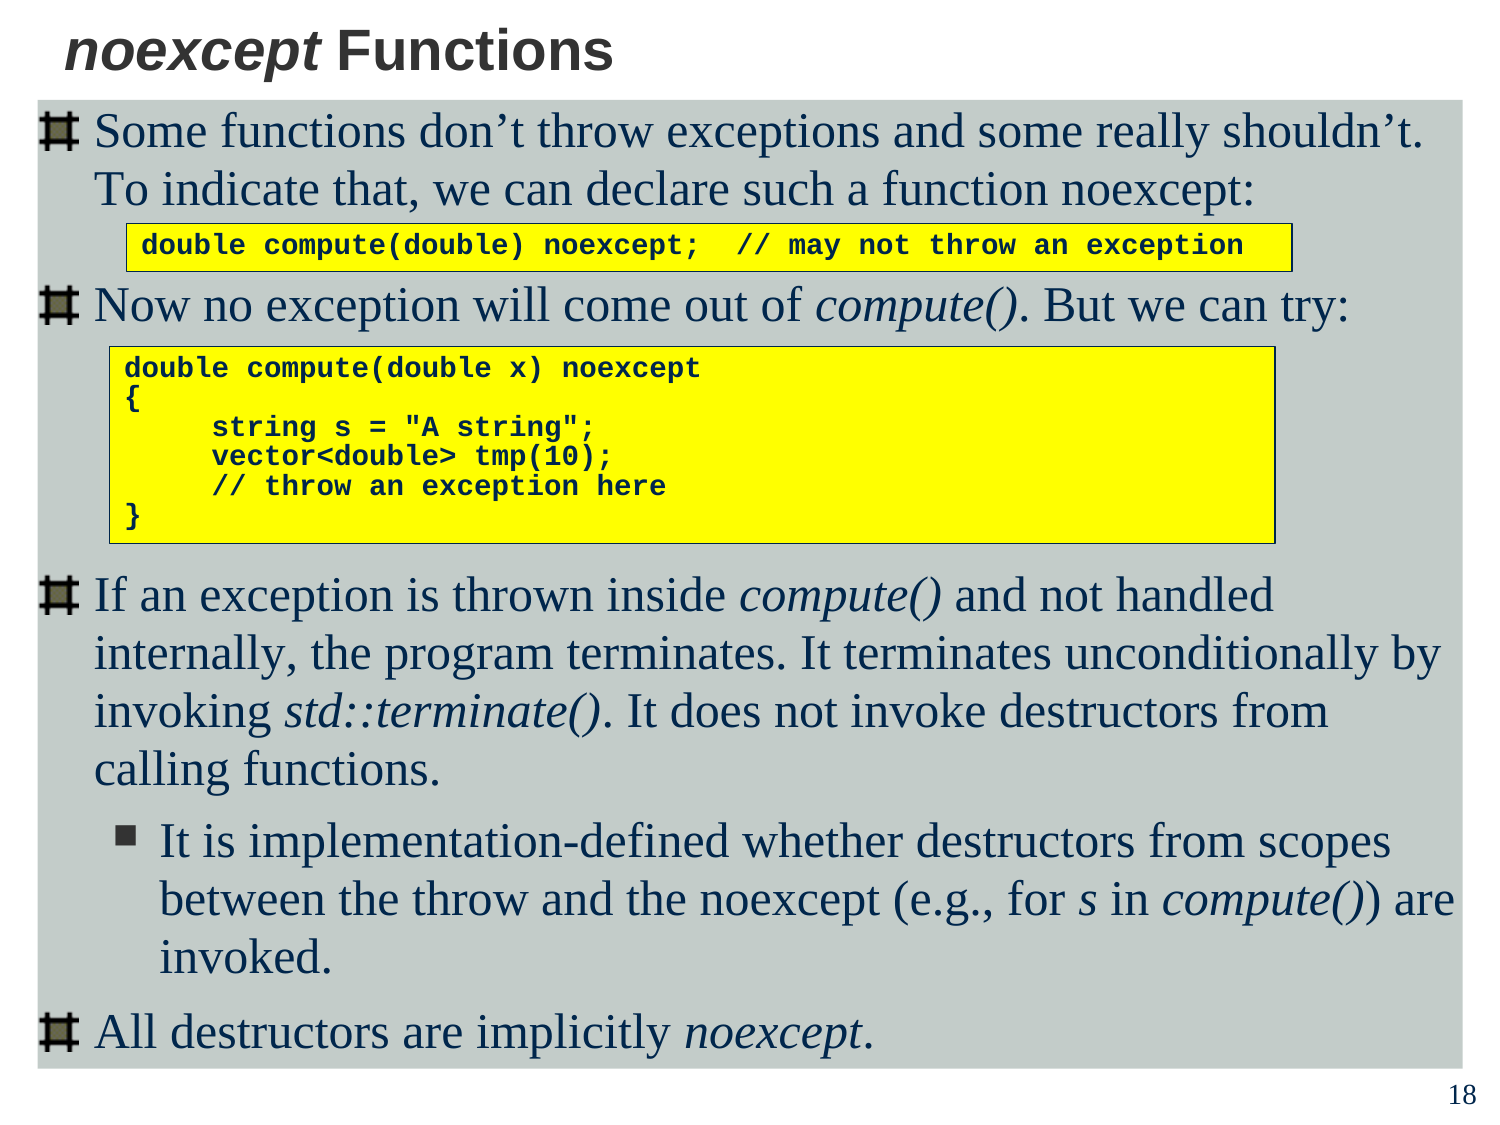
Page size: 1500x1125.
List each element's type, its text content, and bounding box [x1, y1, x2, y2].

title noexcept Functions [50, 0, 1450, 91]
list Some functions don’t throw exceptions and some really shouldn’t. To indicate that, we can declare such a function noexcept: Now no exception will come out of compute(). But we can try: If an exception is thrown inside compute() and not handled internally, the program terminates. It terminates unconditionally by invoking std::terminate(). It does not invoke destructors from calling functions. It is implementation-defined whether destructors from scopes between the throw and the noexcept (e.g., for s in compute()) are invoked. All destructors are implicitly noexcept. [37, 99, 1463, 1069]
text_box double compute(double) noexcept; // may not throw an exception [126, 223, 1292, 273]
text_box double compute(double x) noexcept { string s = "A string"; vector<double> tmp(10); // throw an exception here } [109, 346, 1276, 542]
